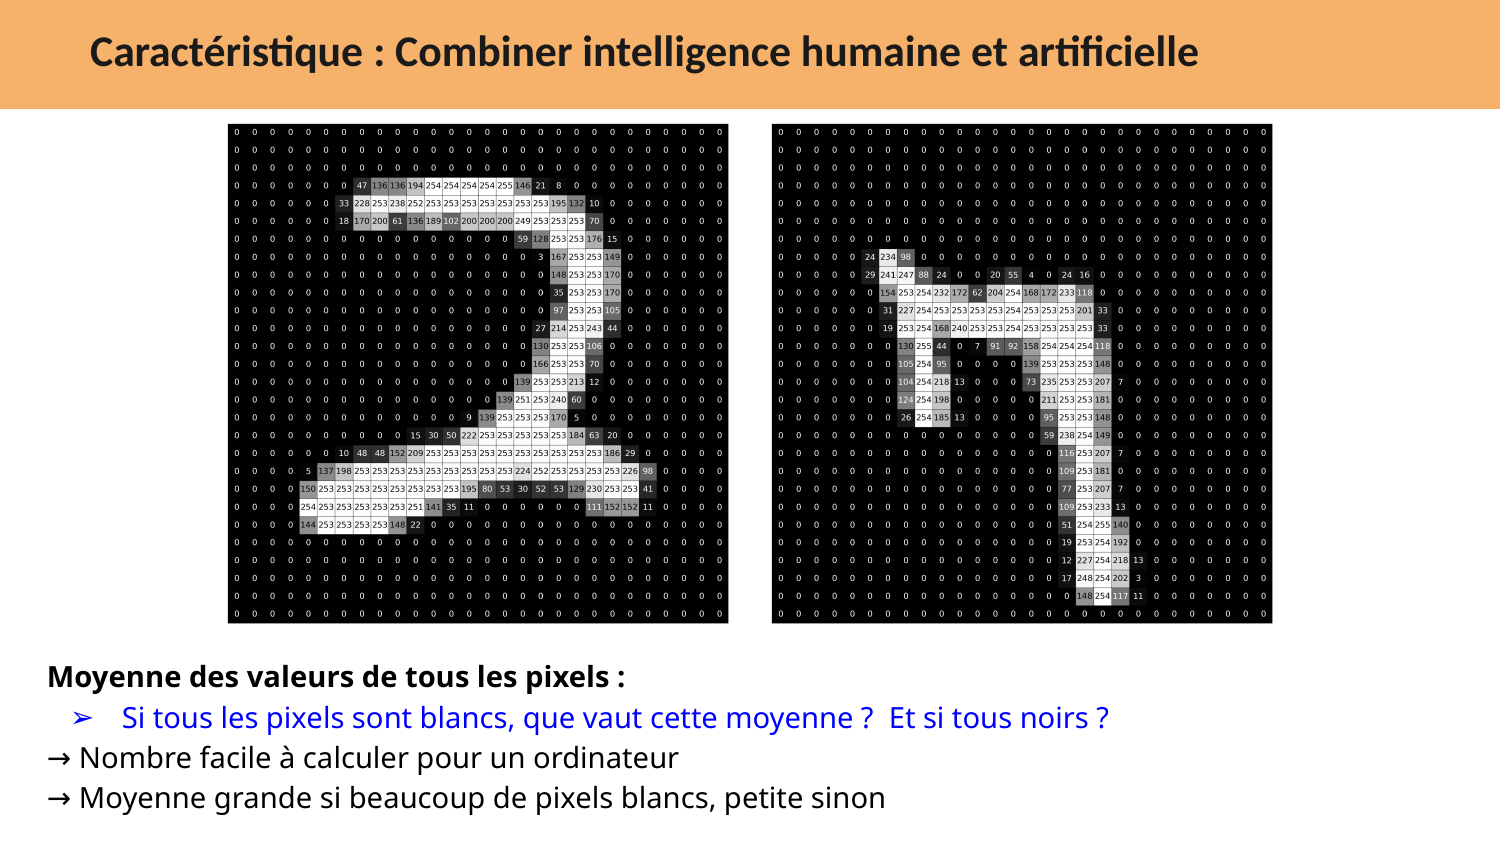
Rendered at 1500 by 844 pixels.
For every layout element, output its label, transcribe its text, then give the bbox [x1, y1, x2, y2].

picture [221, 117, 735, 630]
text_box Moyenne des valeurs de tous les pixels : Si tous les pixels sont blancs, que vaut cette moyenne ? Et si tous noirs ? → Nombre facile à calculer pour un ordinateur → Moyenne grande si beaucoup de pixels blancs, petite sinon [31, 638, 1468, 830]
picture [765, 117, 1279, 630]
text_box Caractéristique : Combiner intelligence humaine et artificielle [0, 0, 1500, 109]
